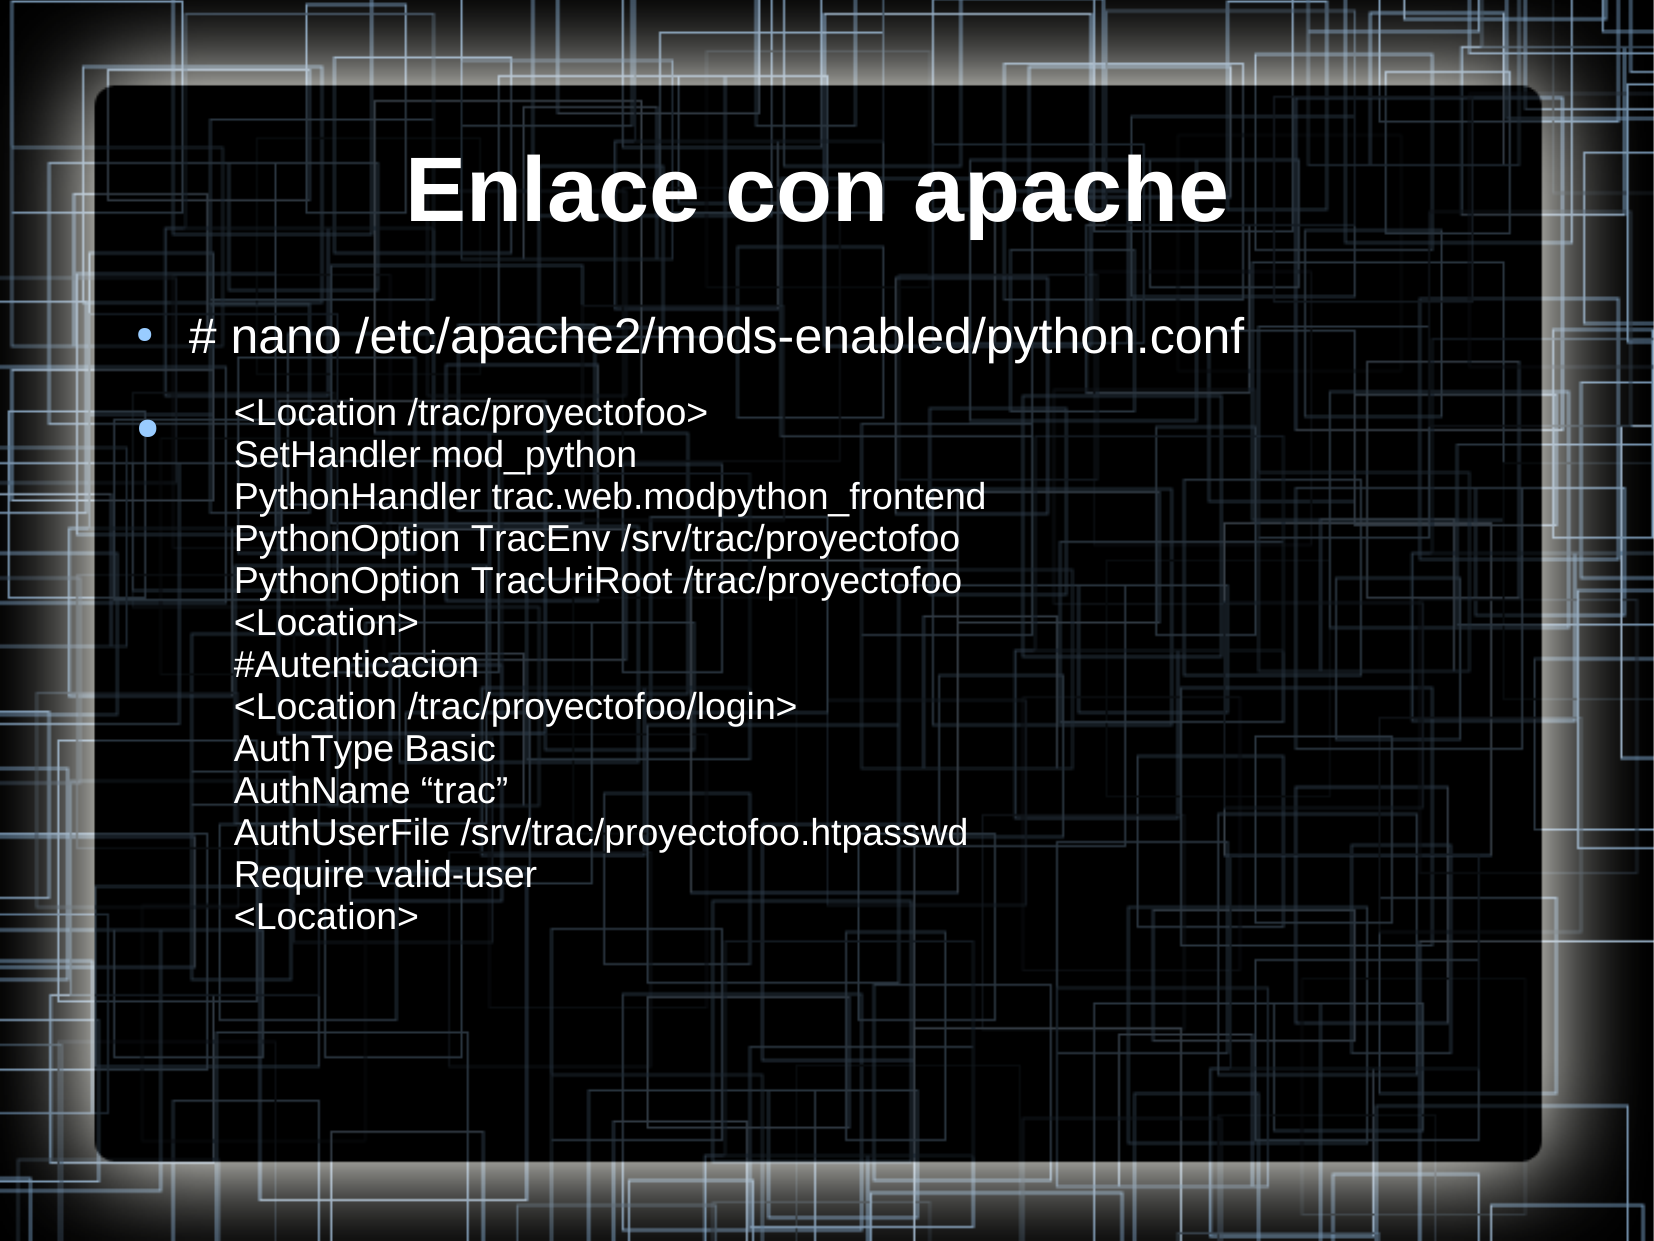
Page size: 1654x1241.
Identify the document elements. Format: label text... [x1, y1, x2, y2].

picture [0, 0, 1654, 1241]
list # nano /etc/apache2/mods-enabled/python.conf [118, 307, 1512, 978]
title Enlace con apache [106, 104, 1530, 277]
text_box <Location /trac/proyectofoo> SetHandler mod_python PythonHandler trac.web.modpython_frontend PythonOption TracEnv /srv/trac/proyectofoo PythonOption TracUriRoot /trac/proyectofoo <Location> #Autenticacion <Location /trac/proyectofoo/login> AuthType Basic AuthName “trac” AuthUserFile /srv/trac/proyectofoo.htpasswd Require valid-user <Location> [177, 383, 1418, 945]
